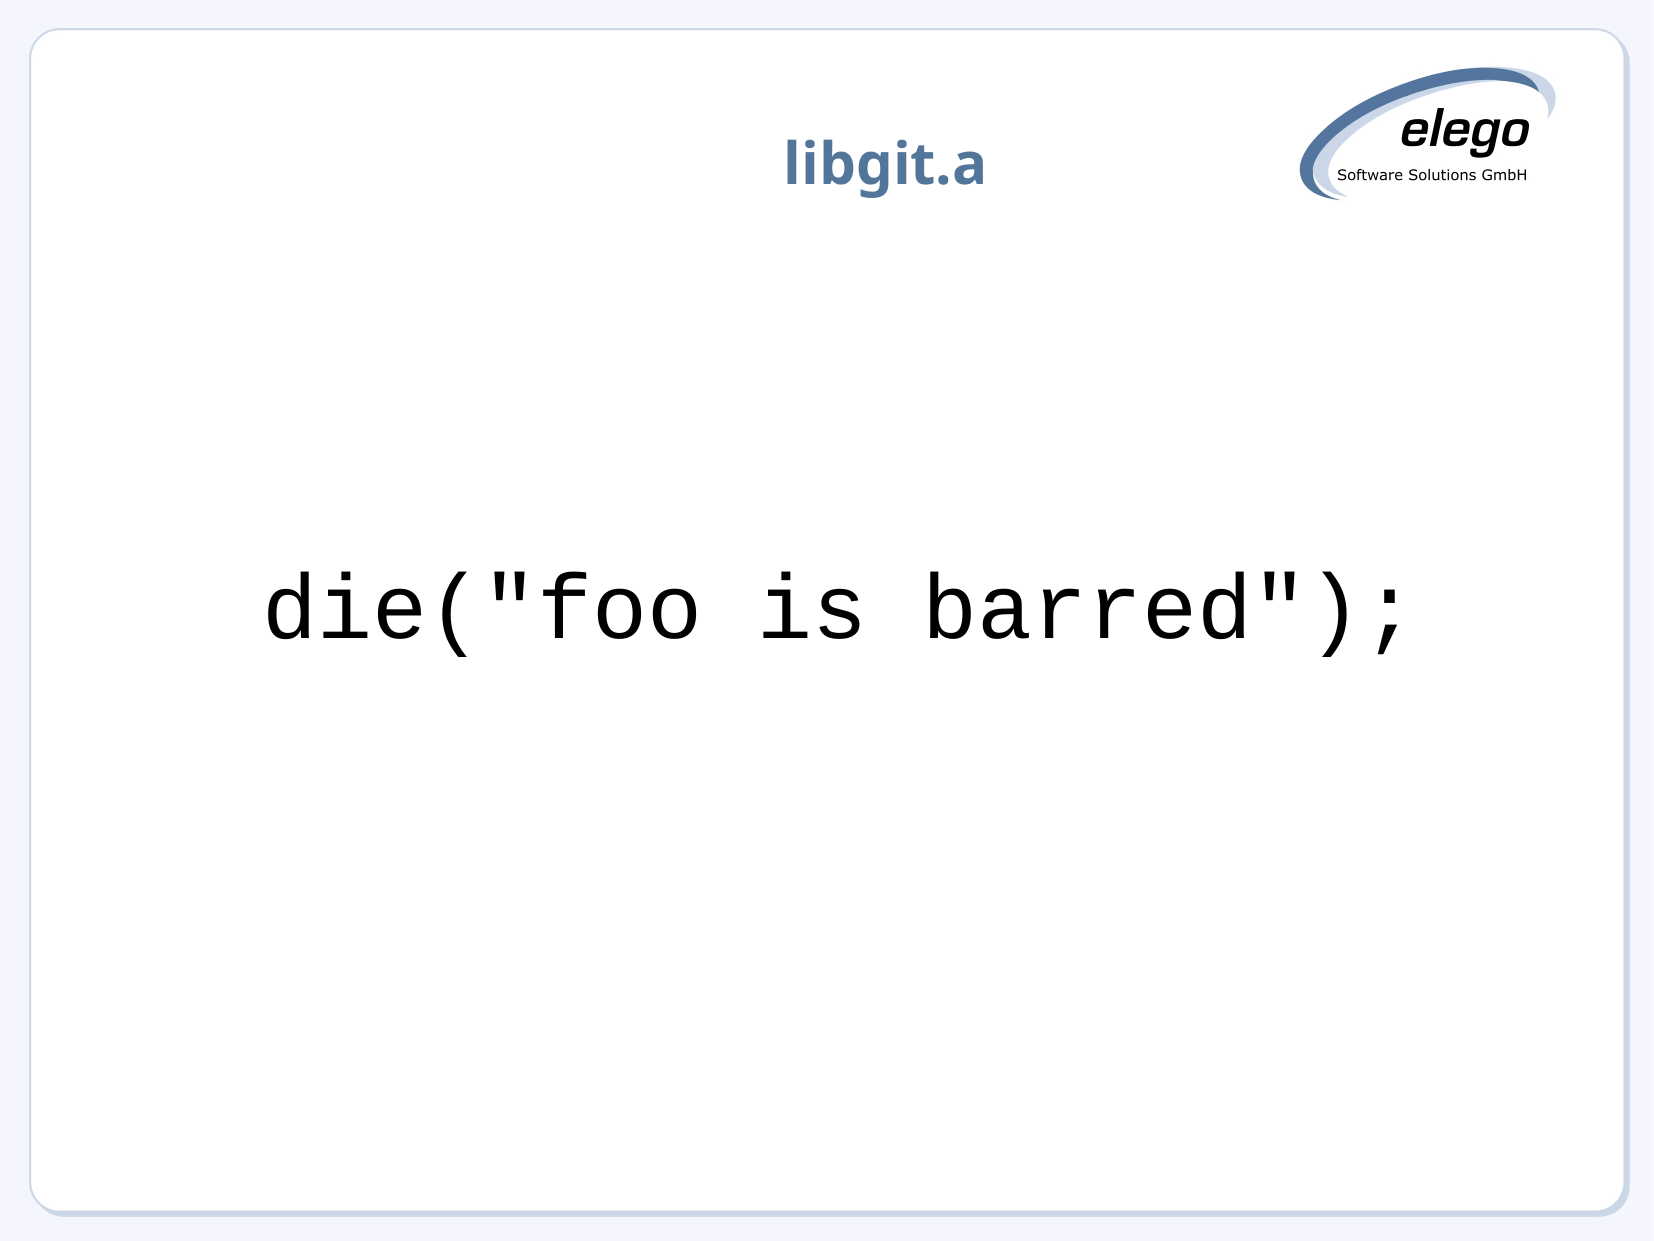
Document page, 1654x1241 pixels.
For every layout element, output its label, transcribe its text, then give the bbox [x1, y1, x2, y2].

title libgit.a [141, 128, 1630, 197]
picture [0, 0, 1654, 1241]
subtitle die("foo is barred"); [262, 562, 1434, 771]
